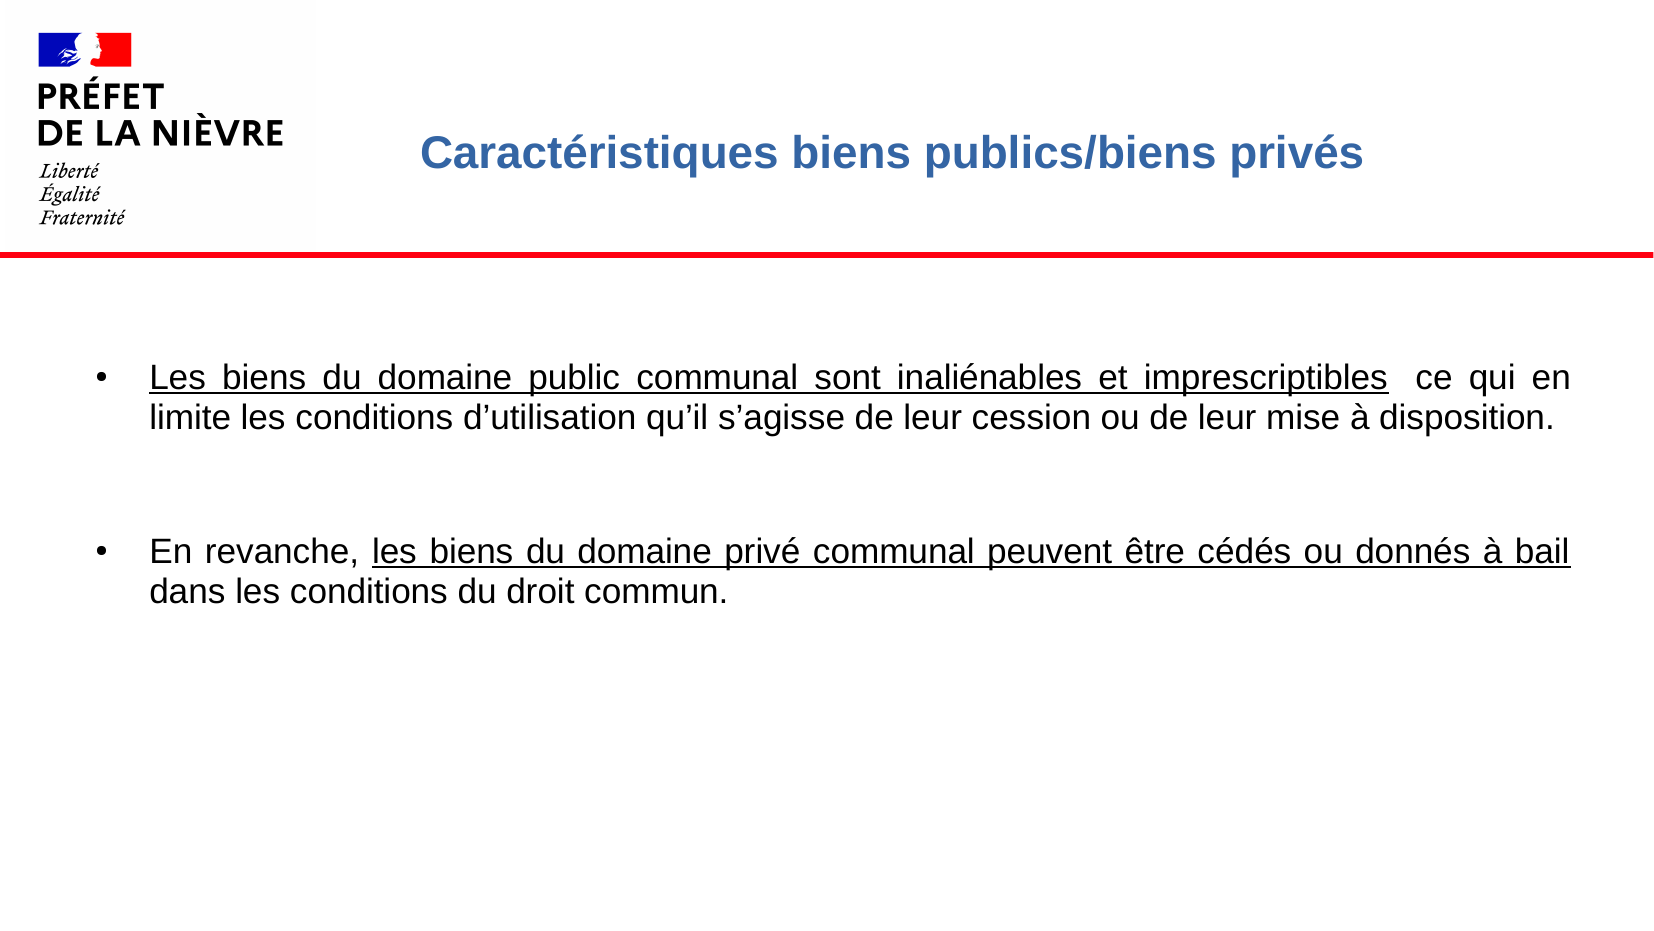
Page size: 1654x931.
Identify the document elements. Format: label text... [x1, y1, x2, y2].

picture [5, 0, 316, 252]
title Caractéristiques biens publics/biens privés [270, 75, 1516, 231]
list Les biens du domaine public communal sont inaliénables et imprescriptibles ce qui en limite les conditions d’utilisation qu’il s’agisse de leur cession ou de leur mise à disposition. En revanche, les biens du domaine privé communal peuvent être cédés ou donnés à bail dans les conditions du droit commun. [82, 357, 1571, 616]
